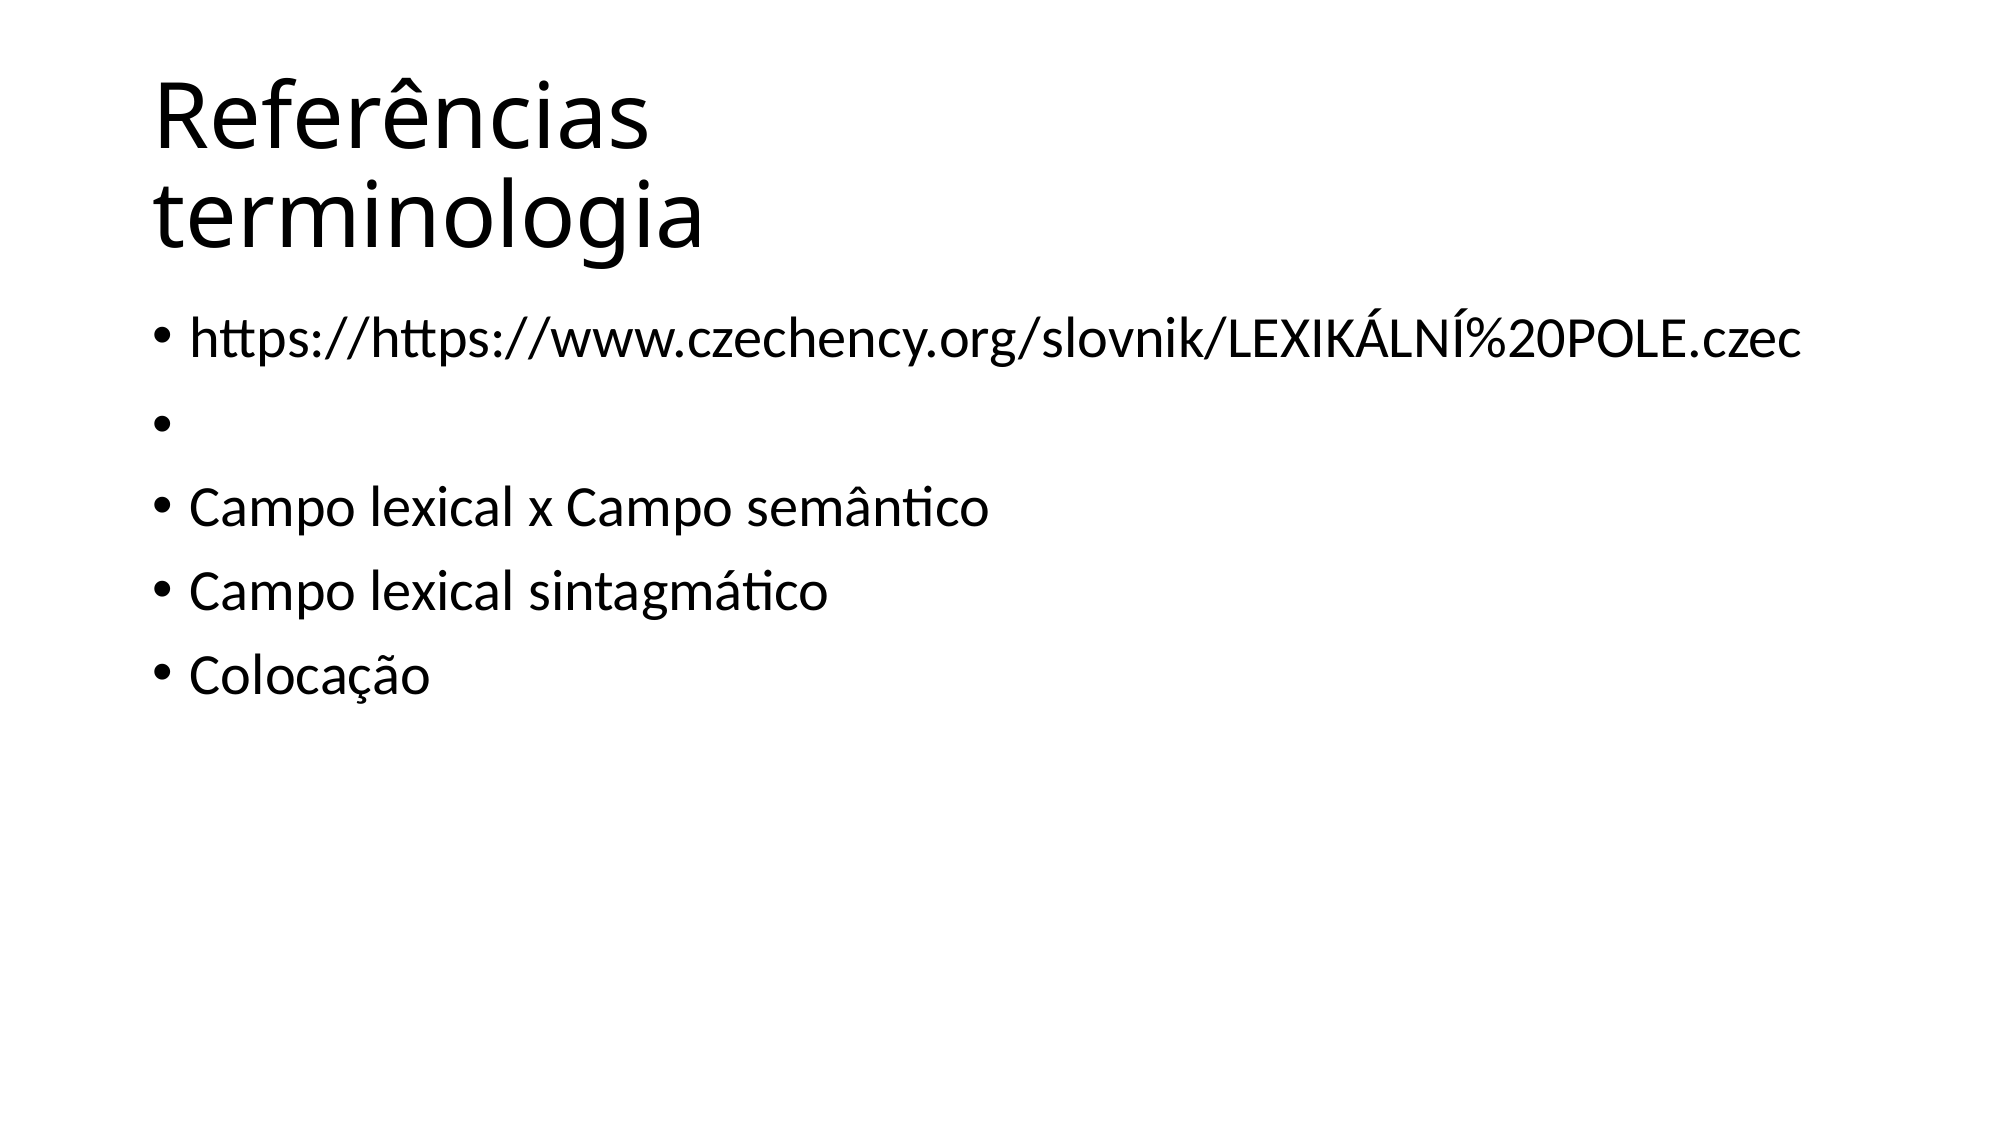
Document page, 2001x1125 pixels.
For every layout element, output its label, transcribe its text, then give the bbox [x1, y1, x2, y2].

title Referências terminologia [137, 59, 1863, 278]
list https://https://www.czechency.org/slovnik/LEXIKÁLNÍ%20POLE.czec Campo lexical x Campo semântico Campo lexical sintagmático Colocação [137, 299, 1863, 1014]
